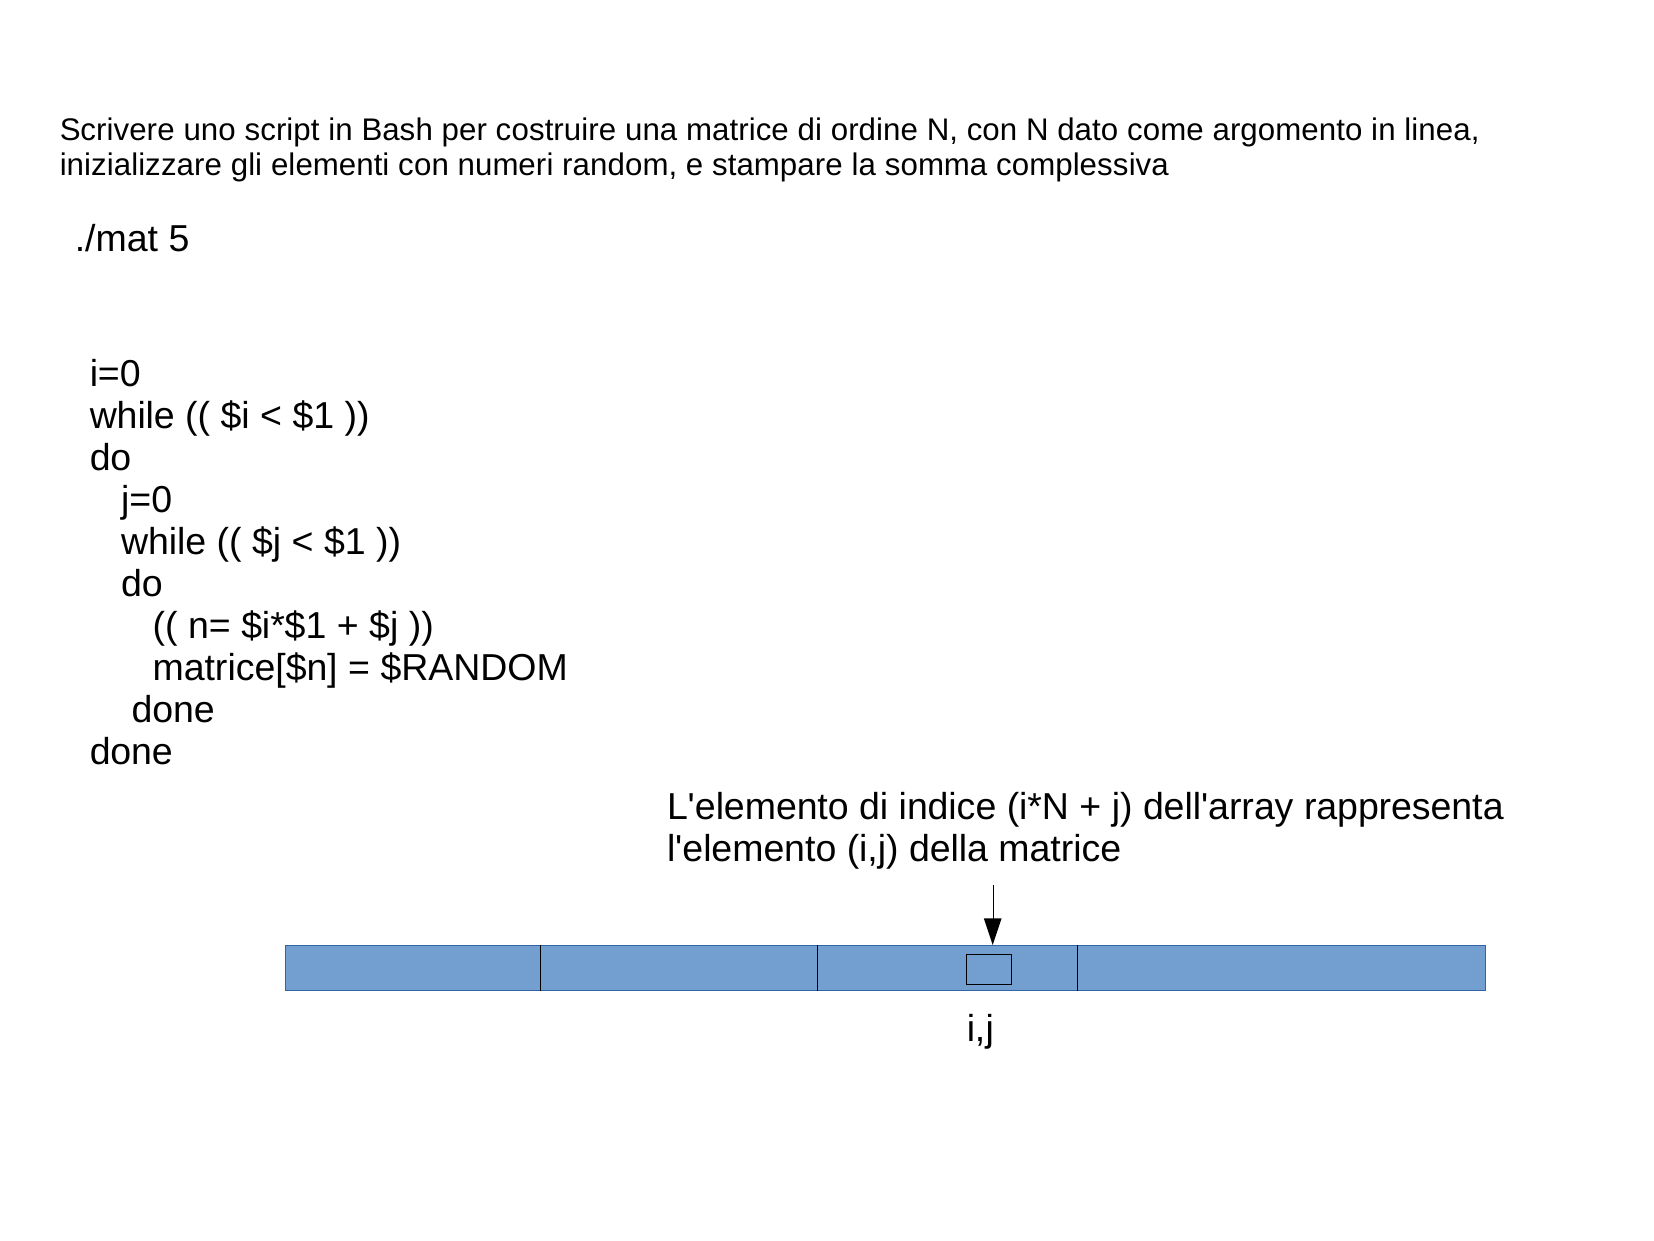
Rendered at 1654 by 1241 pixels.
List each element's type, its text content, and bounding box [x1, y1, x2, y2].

text_box Scrivere uno script in Bash per costruire una matrice di ordine N, con N dato come argomento in linea, inizializzare gli elementi con numeri random, e stampare la somma complessiva [45, 105, 1630, 191]
text_box [1078, 945, 1486, 991]
text_box [541, 945, 817, 991]
text_box L'elemento di indice (i*N + j) dell'array rappresenta l'elemento (i,j) della matrice [652, 777, 1553, 877]
text_box ./mat 5 [60, 210, 1201, 267]
text_box [285, 945, 540, 991]
text_box i=0 while (( $i < $1 )) do j=0 while (( $j < $1 )) do (( n= $i*$1 + $j )) matrice[$n] = $RANDOM done done [75, 345, 1516, 780]
text_box [818, 945, 1077, 991]
text_box i,j [952, 999, 1013, 1057]
